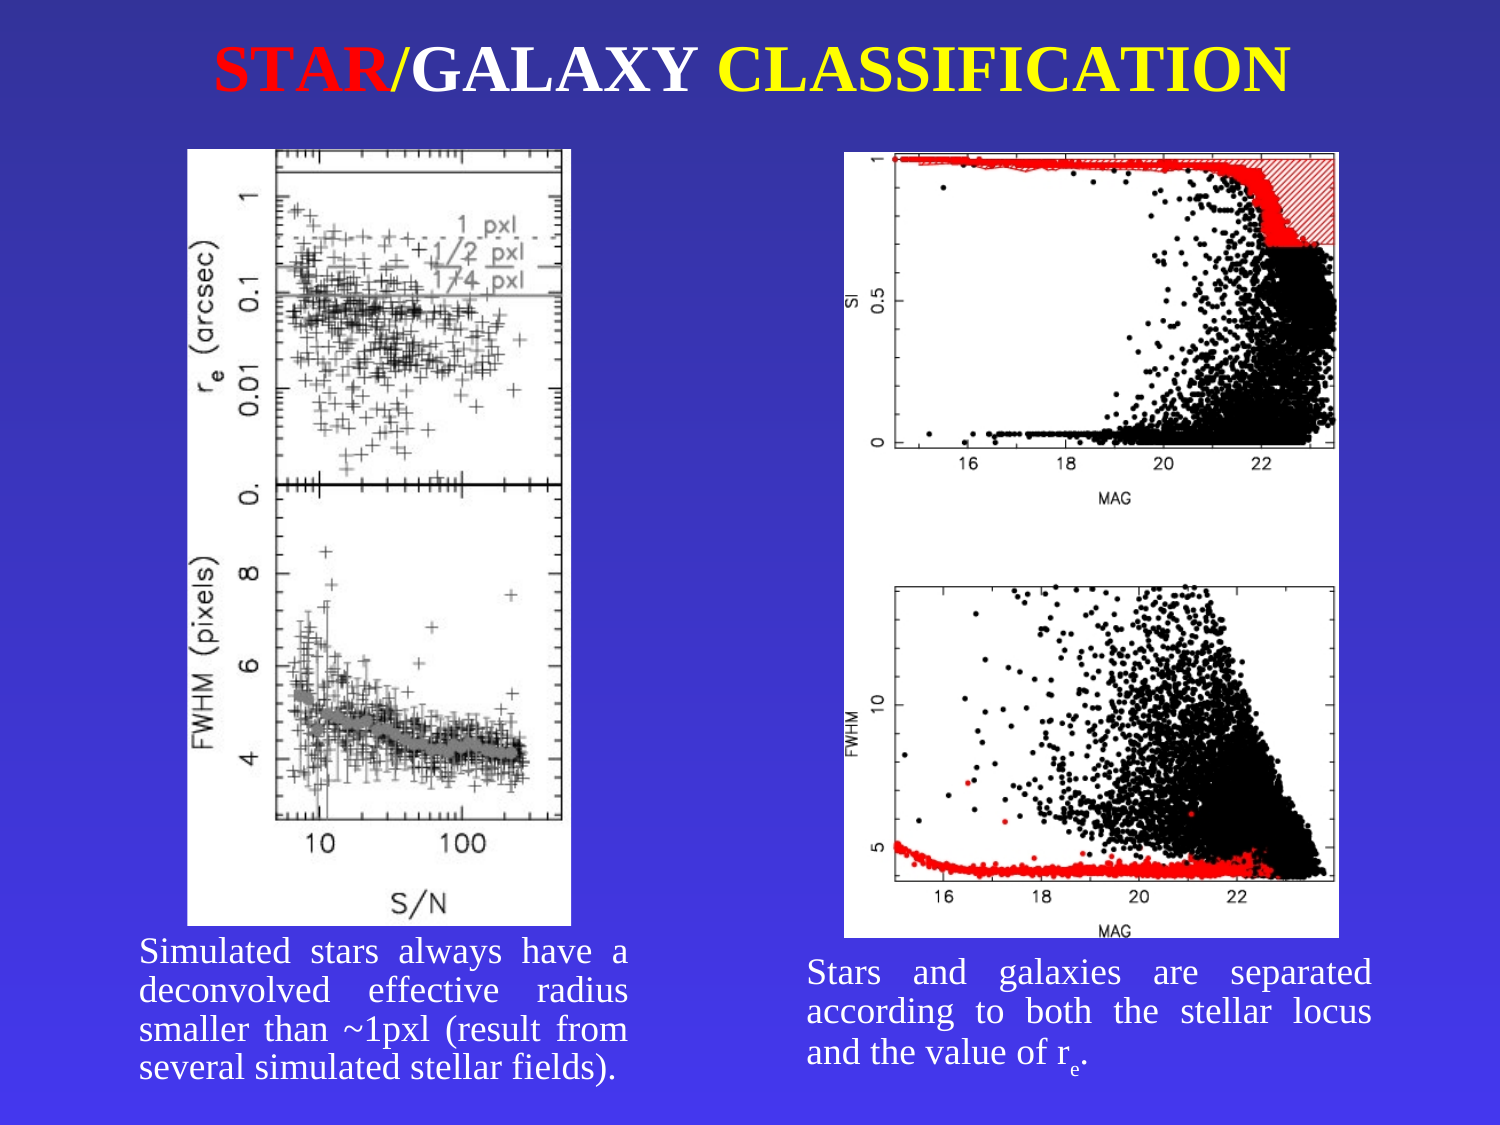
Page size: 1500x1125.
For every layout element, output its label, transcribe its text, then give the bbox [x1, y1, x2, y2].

text_box Stars and galaxies are separated according to both the stellar locus and the value of re. [791, 925, 1388, 1106]
picture [187, 149, 572, 920]
text_box Simulated stars always have a deconvolved effective radius smaller than ~1pxl (result from several simulated stellar fields). [124, 920, 645, 1101]
text_box STAR/GALAXY CLASSIFICATION [5, 29, 1500, 113]
picture [844, 152, 1339, 925]
